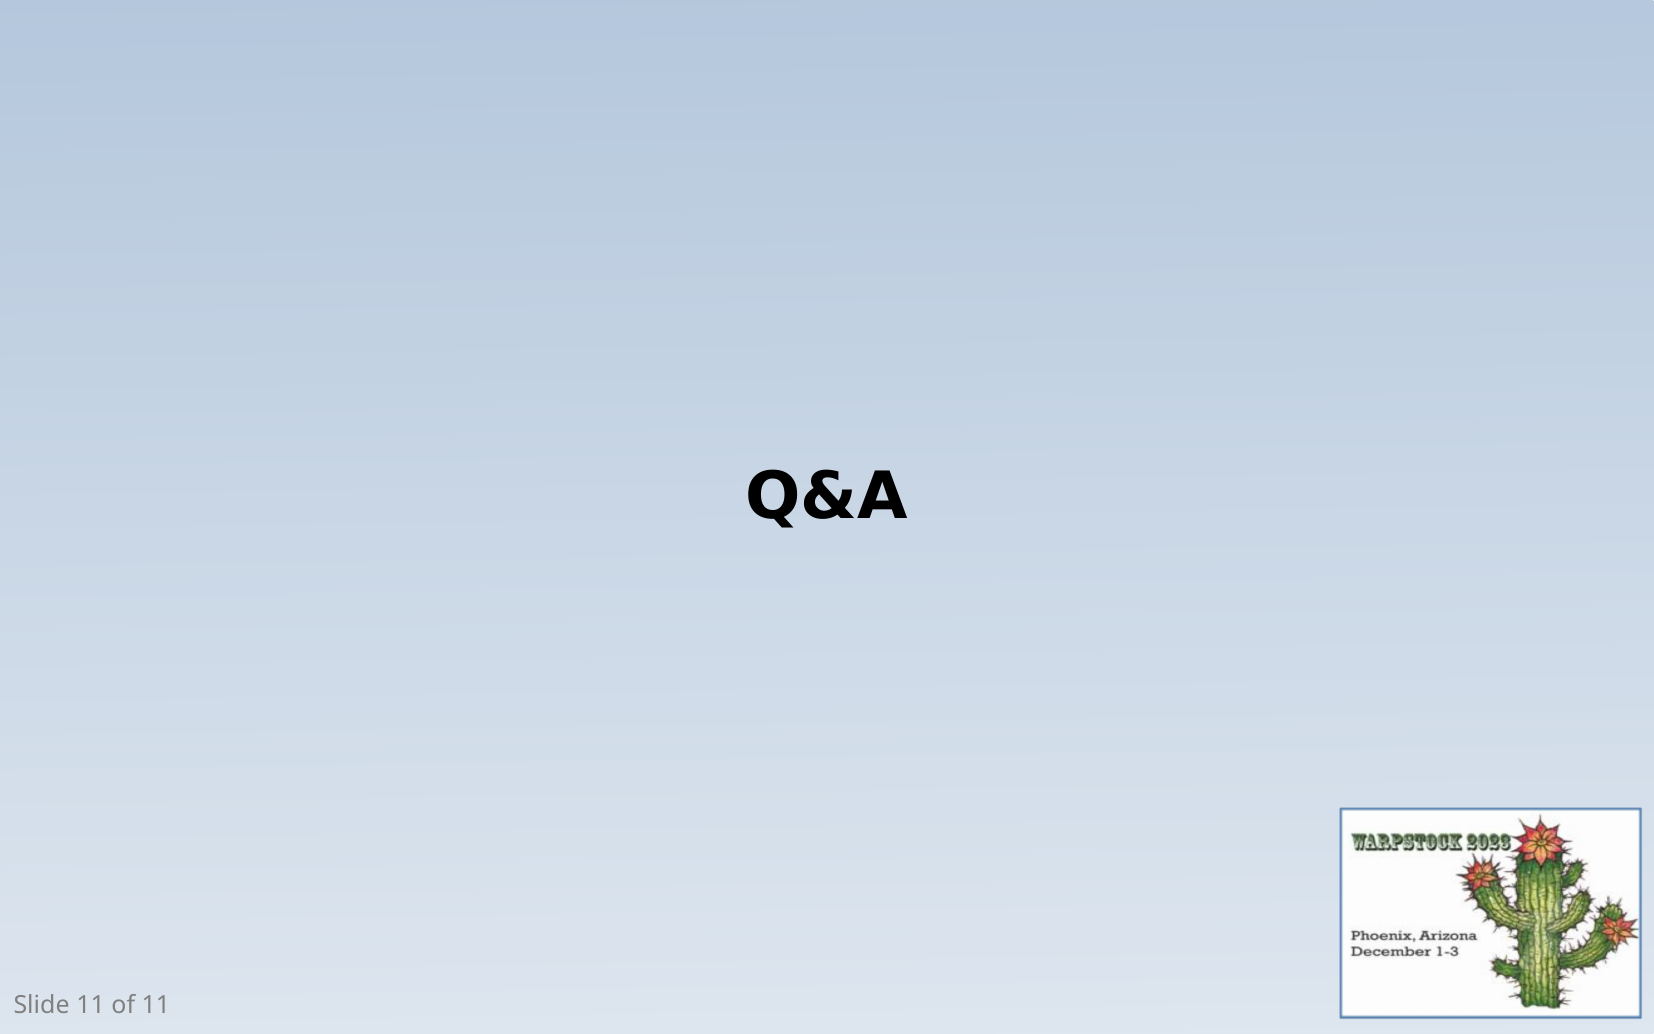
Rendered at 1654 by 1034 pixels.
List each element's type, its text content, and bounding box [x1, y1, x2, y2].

title Q&A [82, 456, 1571, 538]
picture [1343, 811, 1639, 1015]
